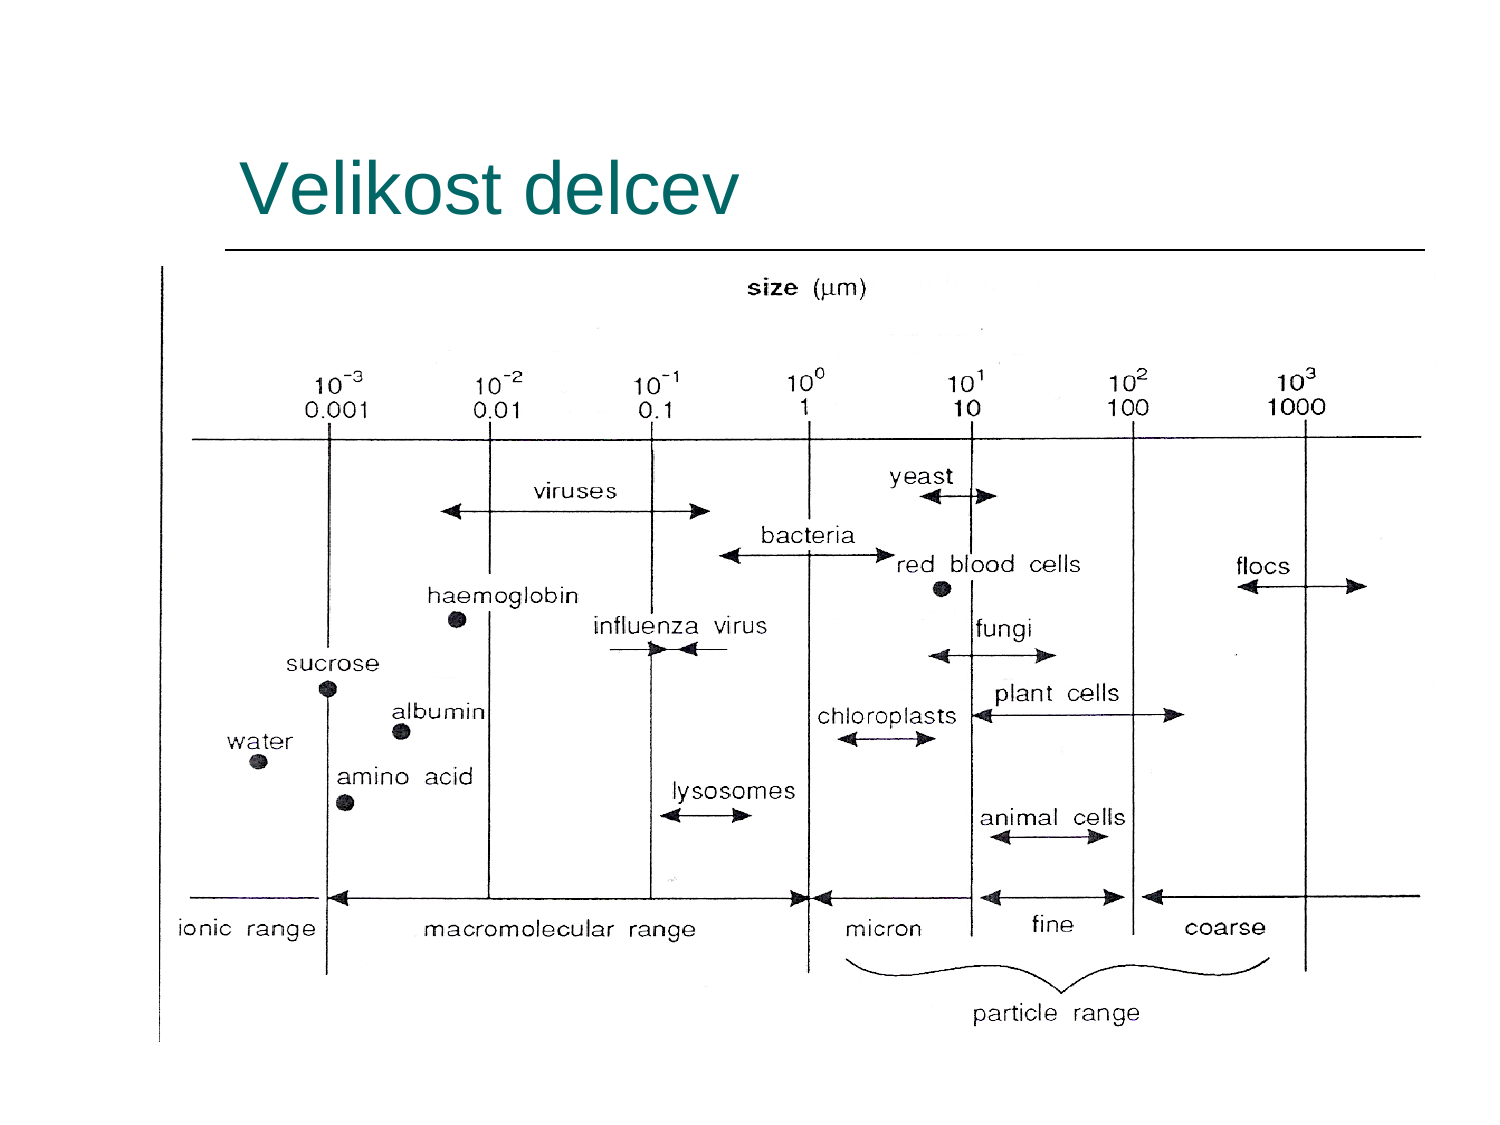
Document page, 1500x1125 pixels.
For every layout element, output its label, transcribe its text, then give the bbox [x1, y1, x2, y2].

title Velikost delcev [224, 49, 1425, 237]
picture [159, 266, 1436, 1042]
